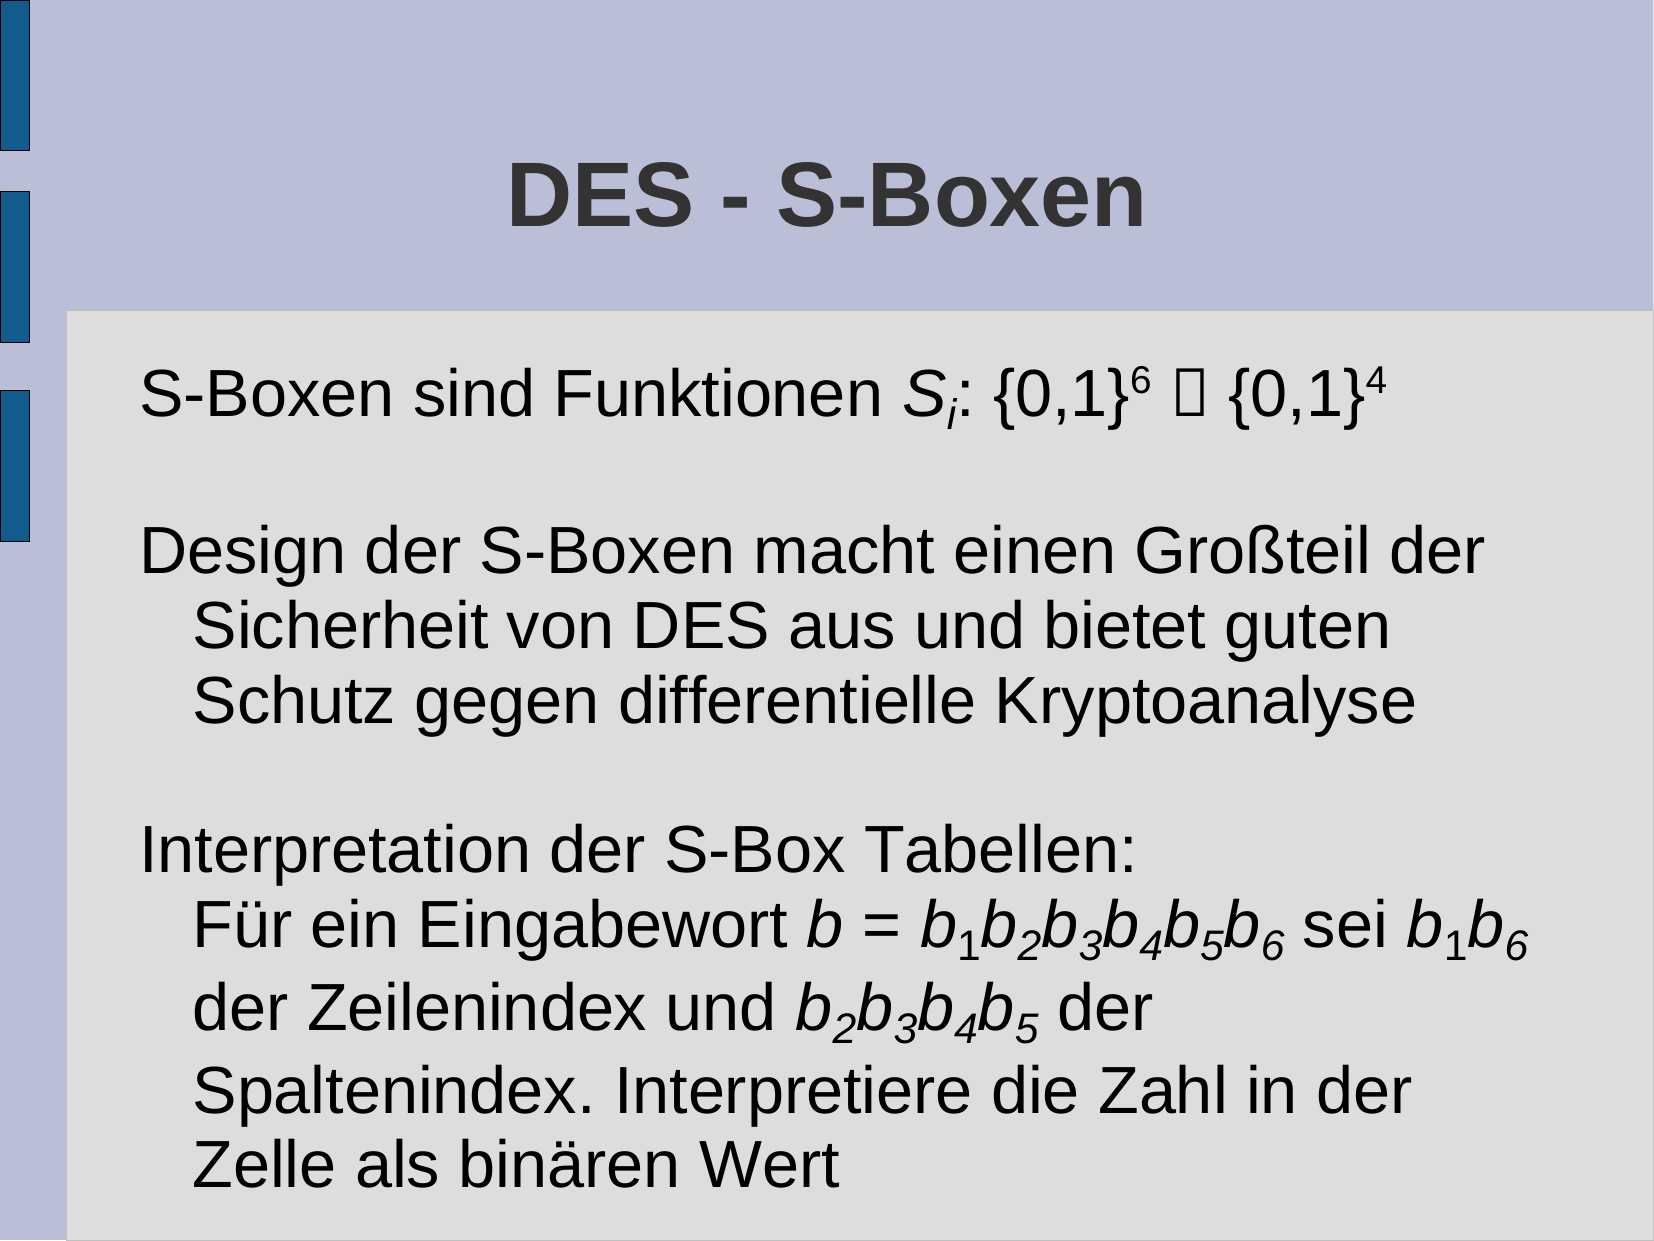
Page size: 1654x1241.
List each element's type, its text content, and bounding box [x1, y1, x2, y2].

title DES - S-Boxen [121, 91, 1534, 299]
list S-Boxen sind Funktionen Si: {0,1}6  {0,1}4 Design der S-Boxen macht einen Großteil der Sicherheit von DES aus und bietet guten Schutz gegen differentielle Kryptoanalyse Interpretation der S-Box Tabellen: Für ein Eingabewort b = b1b2b3b4b5b6 sei b1b6 der Zeilenindex und b2b3b4b5 der Spaltenindex. Interpretiere die Zahl in der Zelle als binären Wert [121, 344, 1534, 1193]
